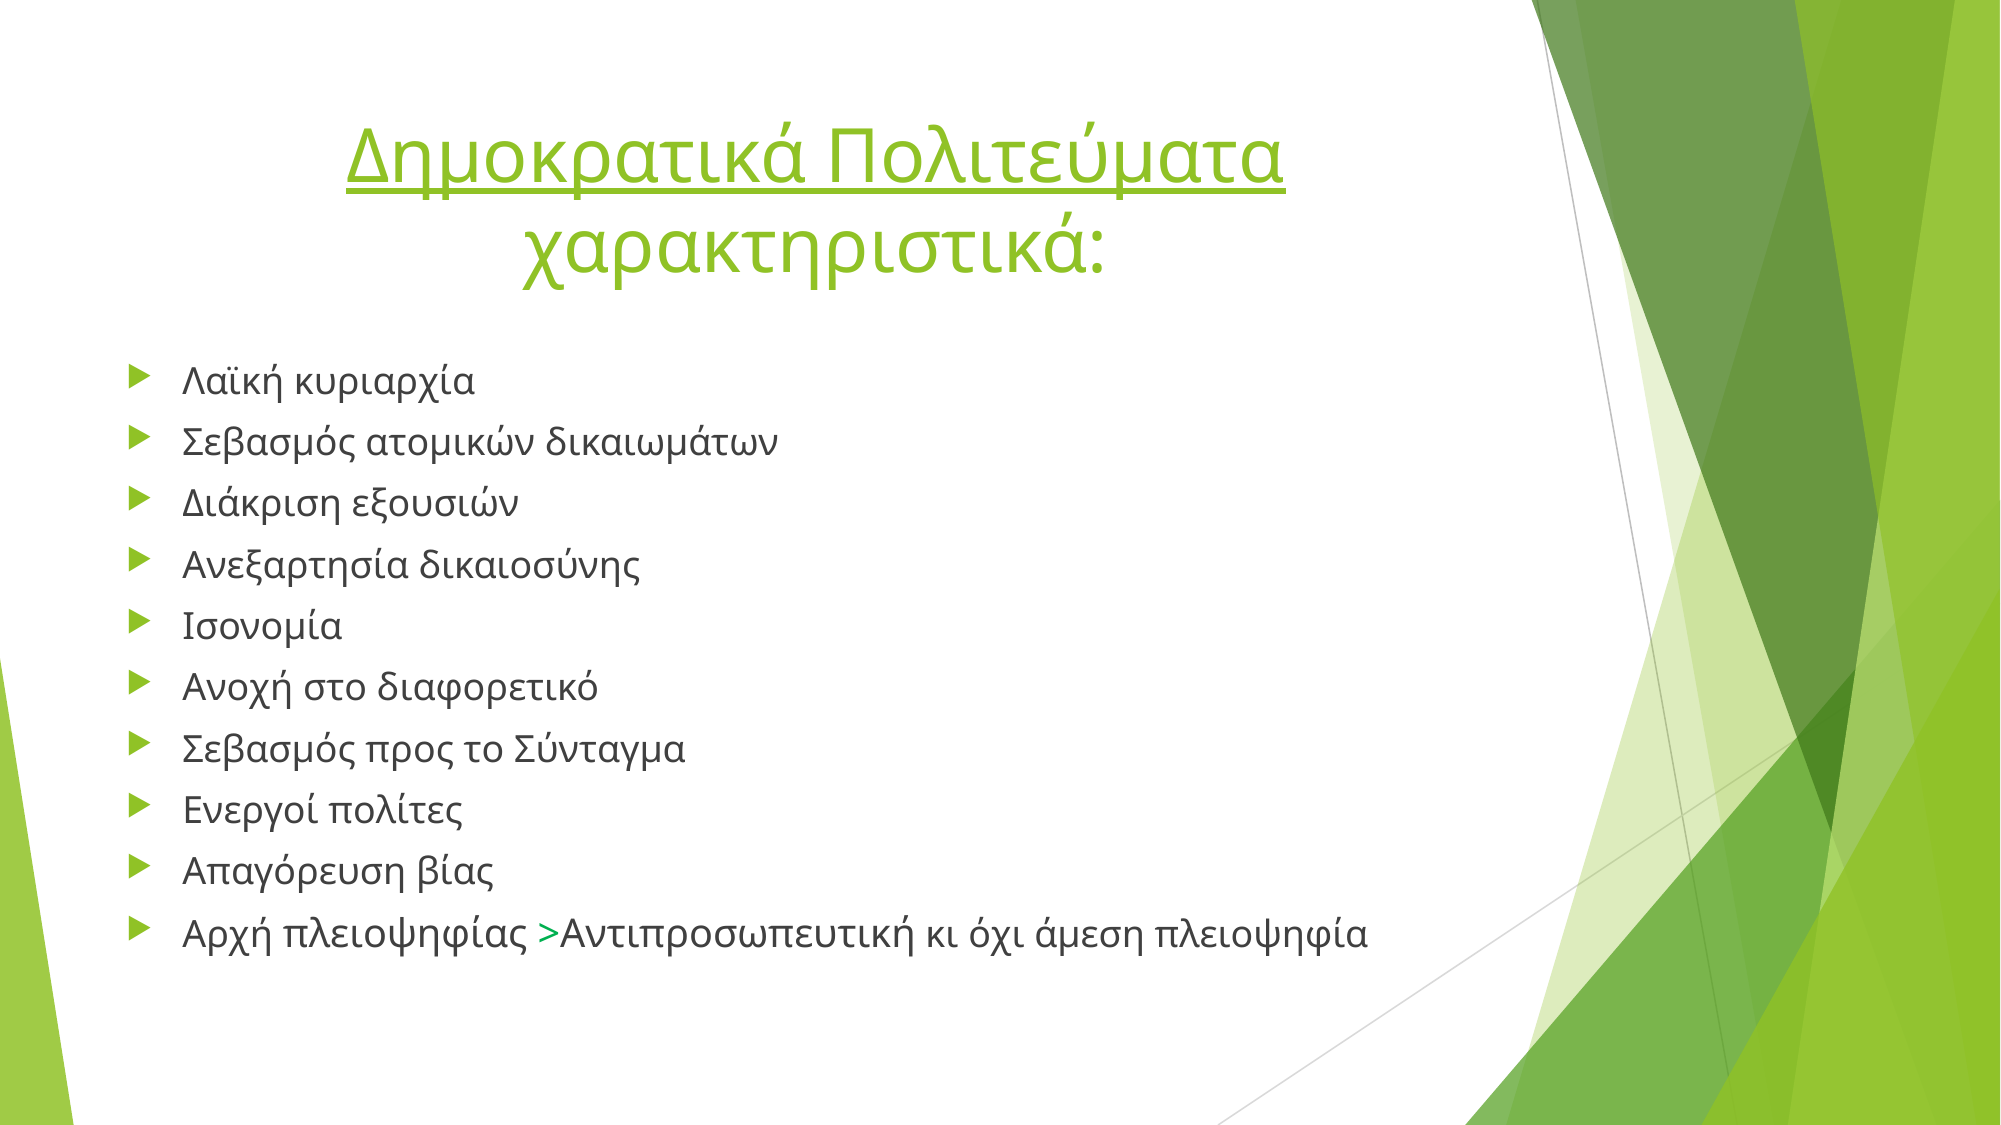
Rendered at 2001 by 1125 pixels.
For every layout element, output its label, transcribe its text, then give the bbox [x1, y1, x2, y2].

list Λαϊκή κυριαρχία Σεβασμός ατομικών δικαιωμάτων Διάκριση εξουσιών Ανεξαρτησία δικαιοσύνης Ισονομία Ανοχή στο διαφορετικό Σεβασμός προς το Σύνταγμα Ενεργοί πολίτες Απαγόρευση βίας Αρχή πλειοψηφίας >Αντιπροσωπευτική κι όχι άμεση πλειοψηφία [111, 354, 1522, 992]
title Δημοκρατικά Πολιτεύματα χαρακτηριστικά: [111, 99, 1522, 317]
